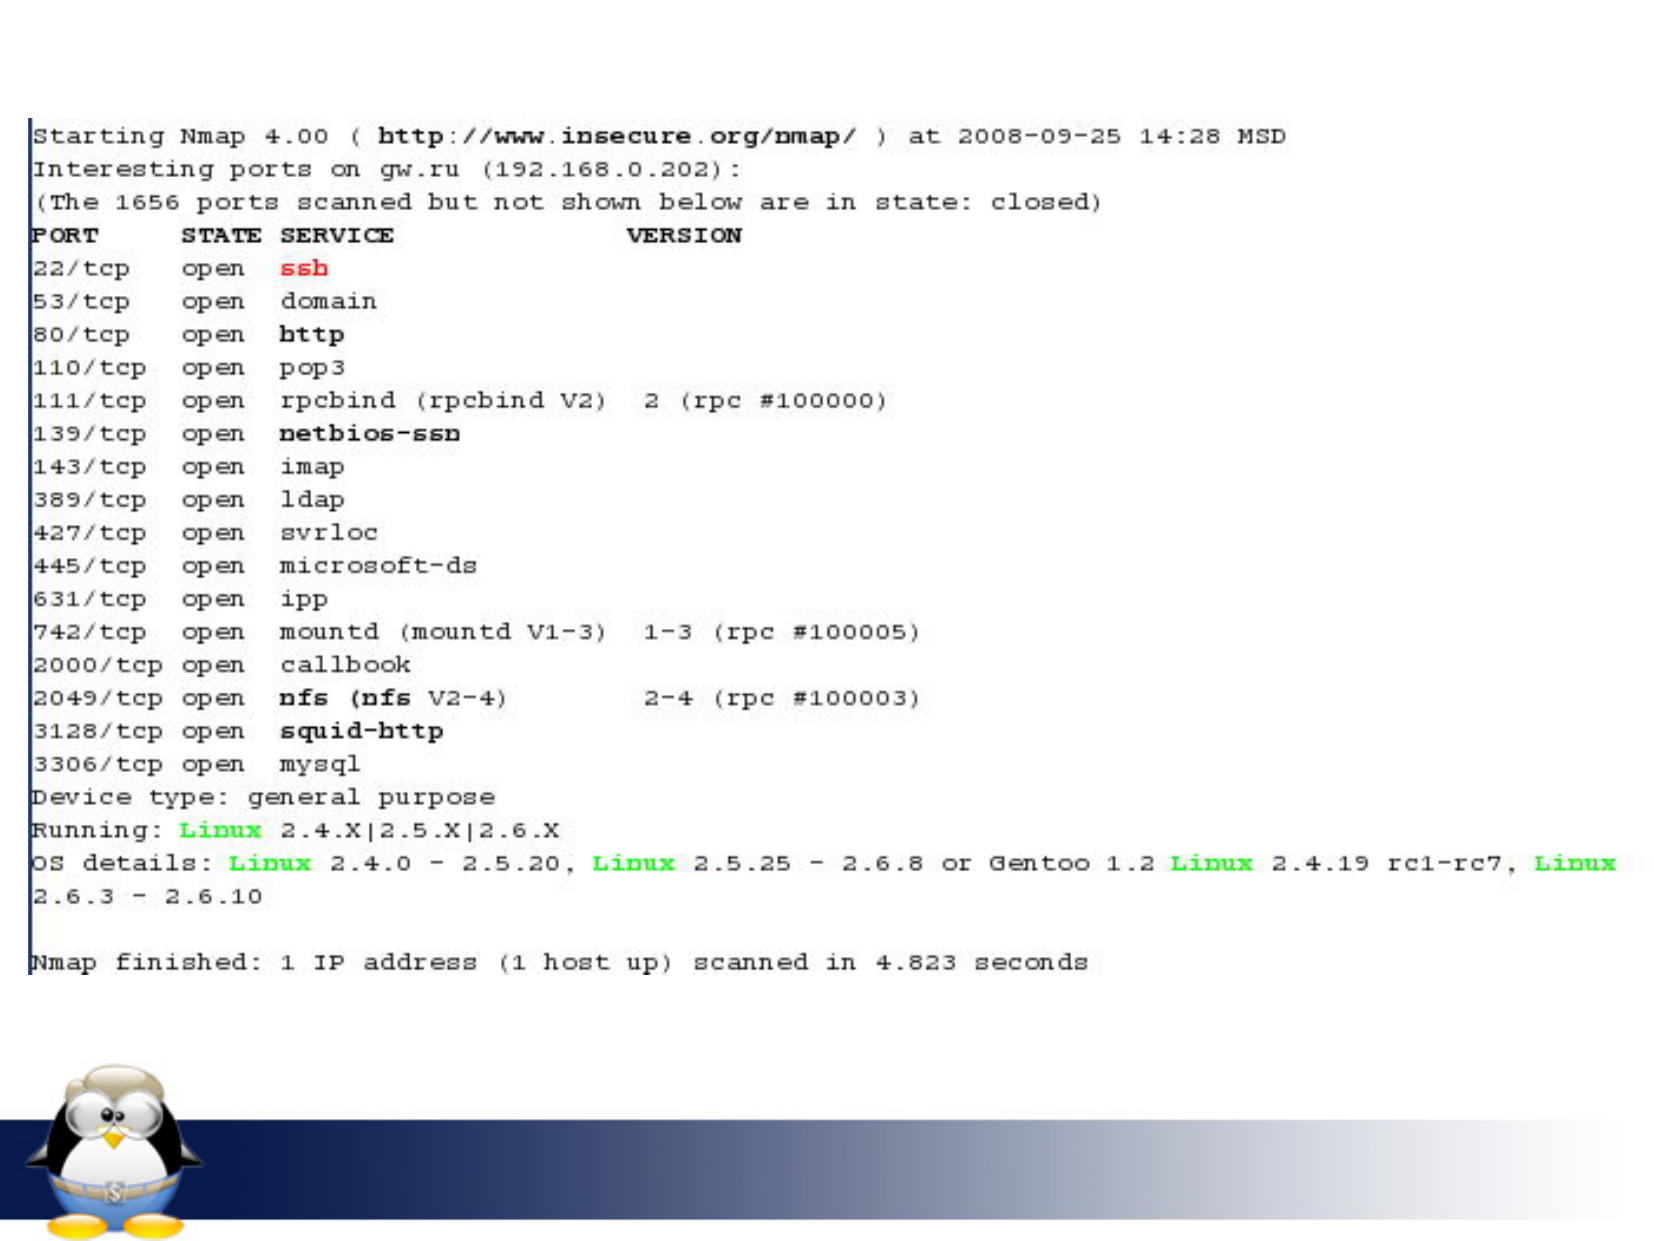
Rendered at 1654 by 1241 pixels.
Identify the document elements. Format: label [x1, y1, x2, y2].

picture [0, 1058, 1654, 1241]
picture [28, 118, 1654, 975]
